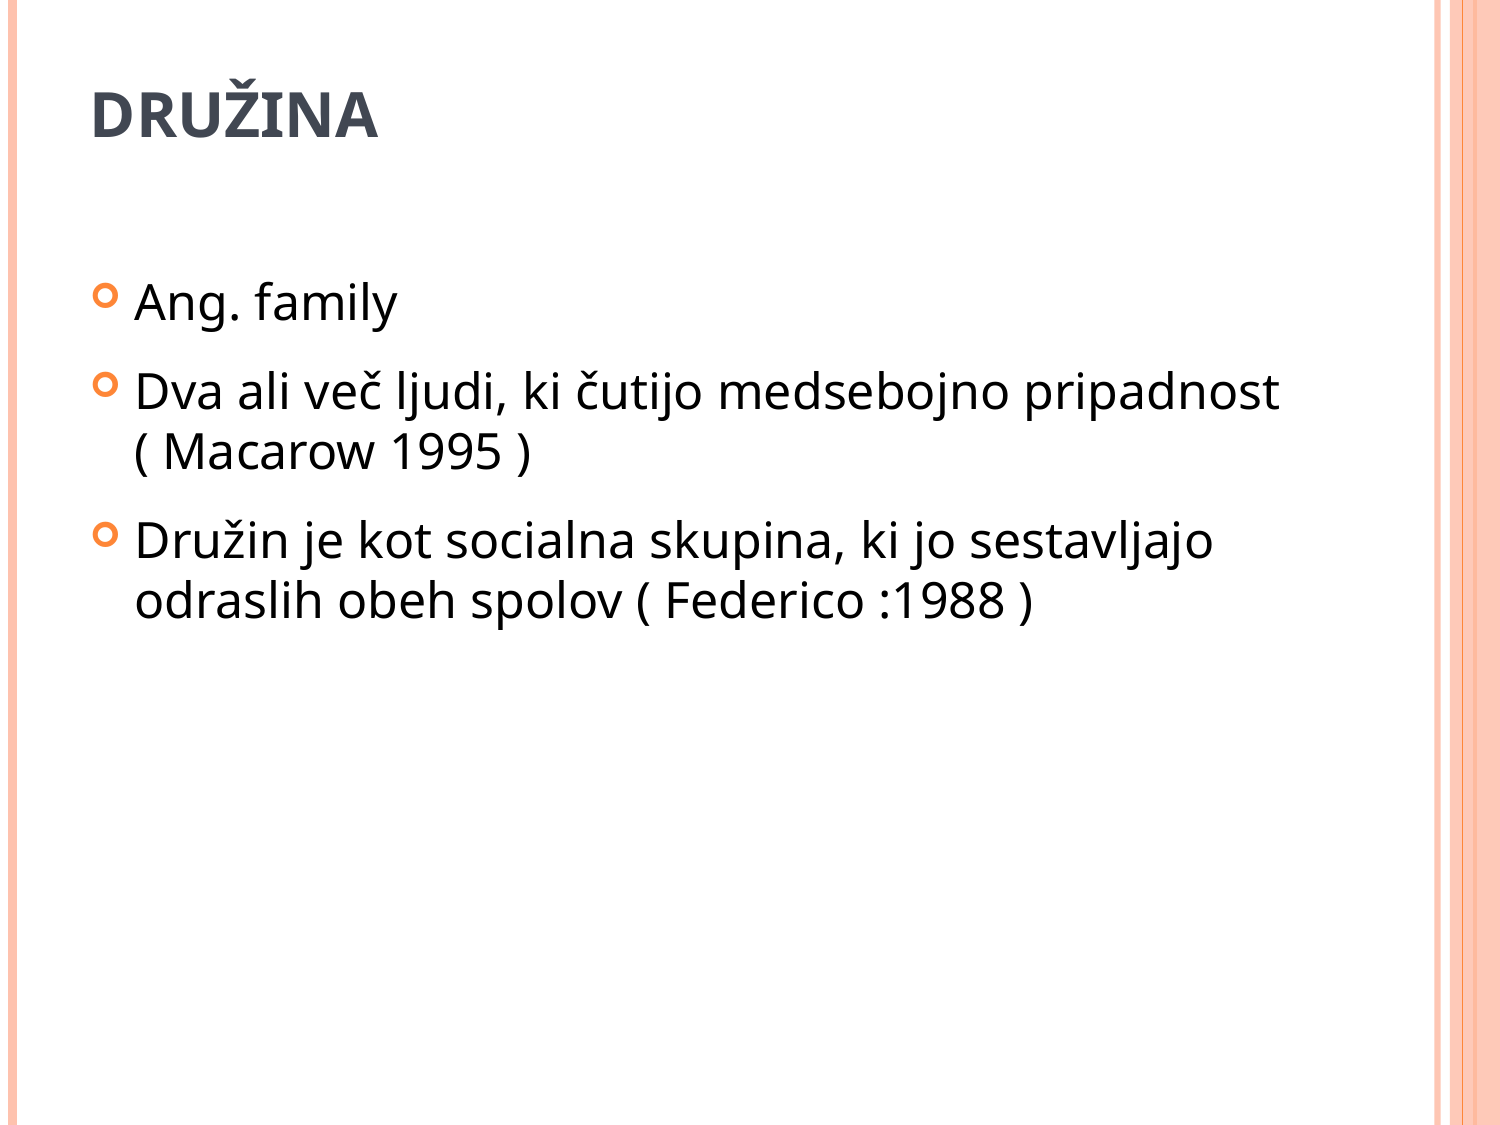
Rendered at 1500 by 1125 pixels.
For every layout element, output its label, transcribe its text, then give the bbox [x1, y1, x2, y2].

title DRUŽINA [75, 45, 1300, 233]
list Ang. family Dva ali več ljudi, ki čutijo medsebojno pripadnost ( Macarow 1995 ) Družin je kot socialna skupina, ki jo sestavljajo odraslih obeh spolov ( Federico :1988 ) [75, 262, 1300, 1062]
